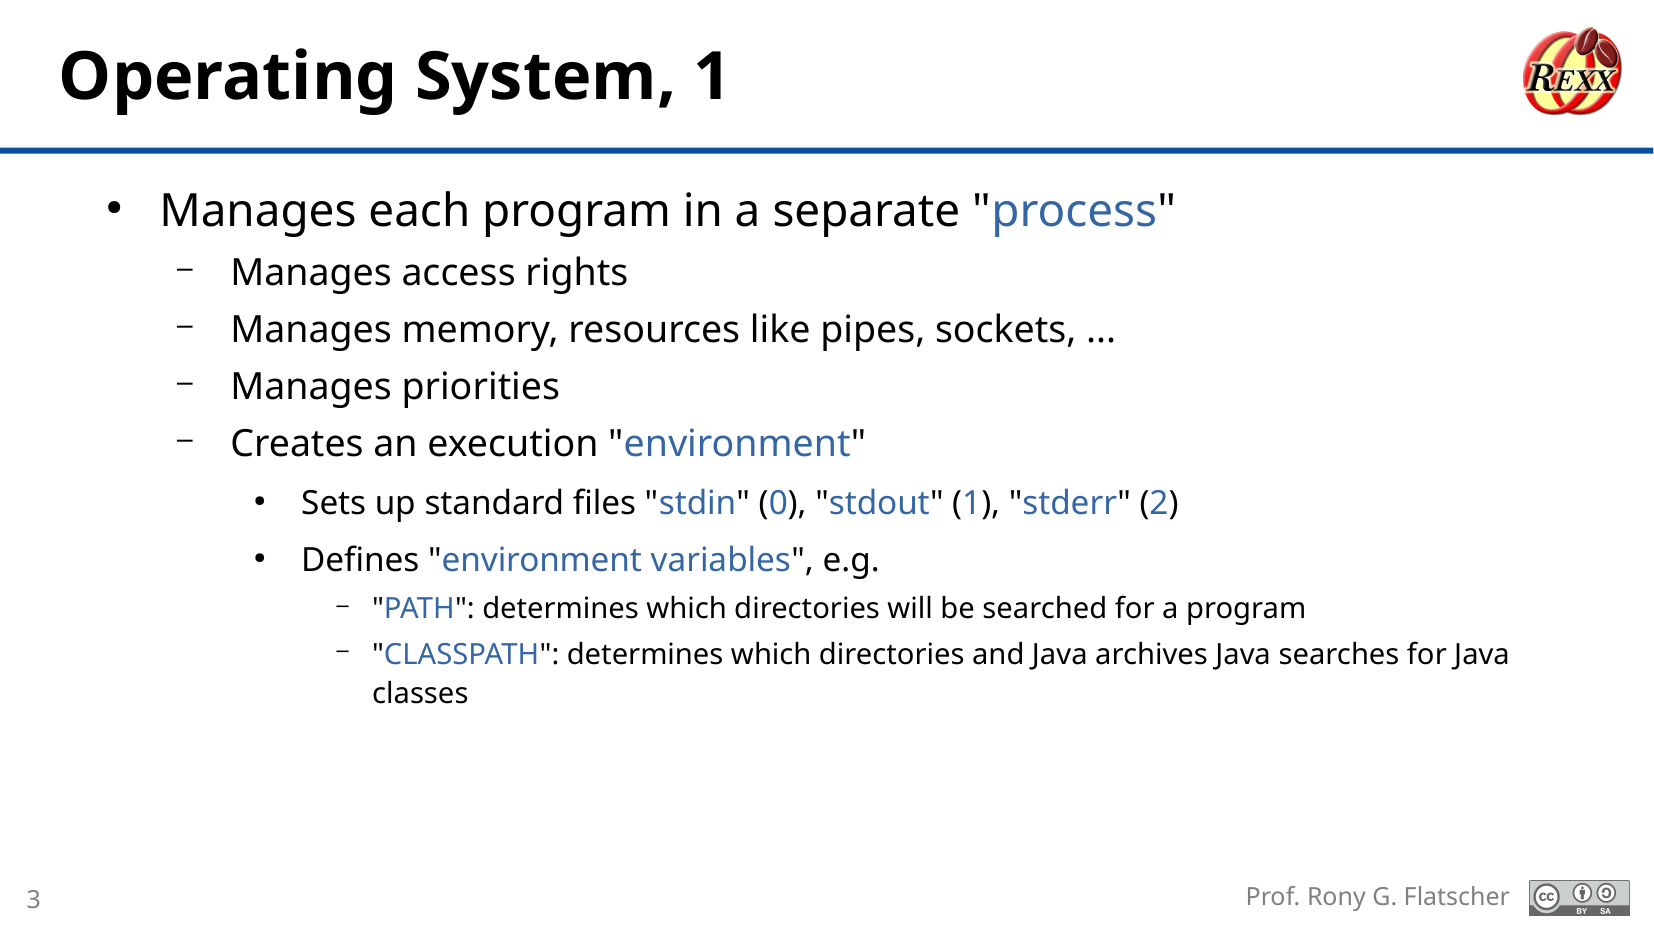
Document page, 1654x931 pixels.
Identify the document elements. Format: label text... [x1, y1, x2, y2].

title Operating System, 1 [0, 0, 1625, 148]
list Manages each program in a separate "process" Manages access rights Manages memory, resources like pipes, sockets, ... Manages priorities Creates an execution "environment" Sets up standard files "stdin" (0), "stdout" (1), "stderr" (2) Defines "environment variables", e.g. "PATH": determines which directories will be searched for a program "CLASSPATH": determines which directories and Java archives Java searches for Java classes [88, 177, 1577, 857]
